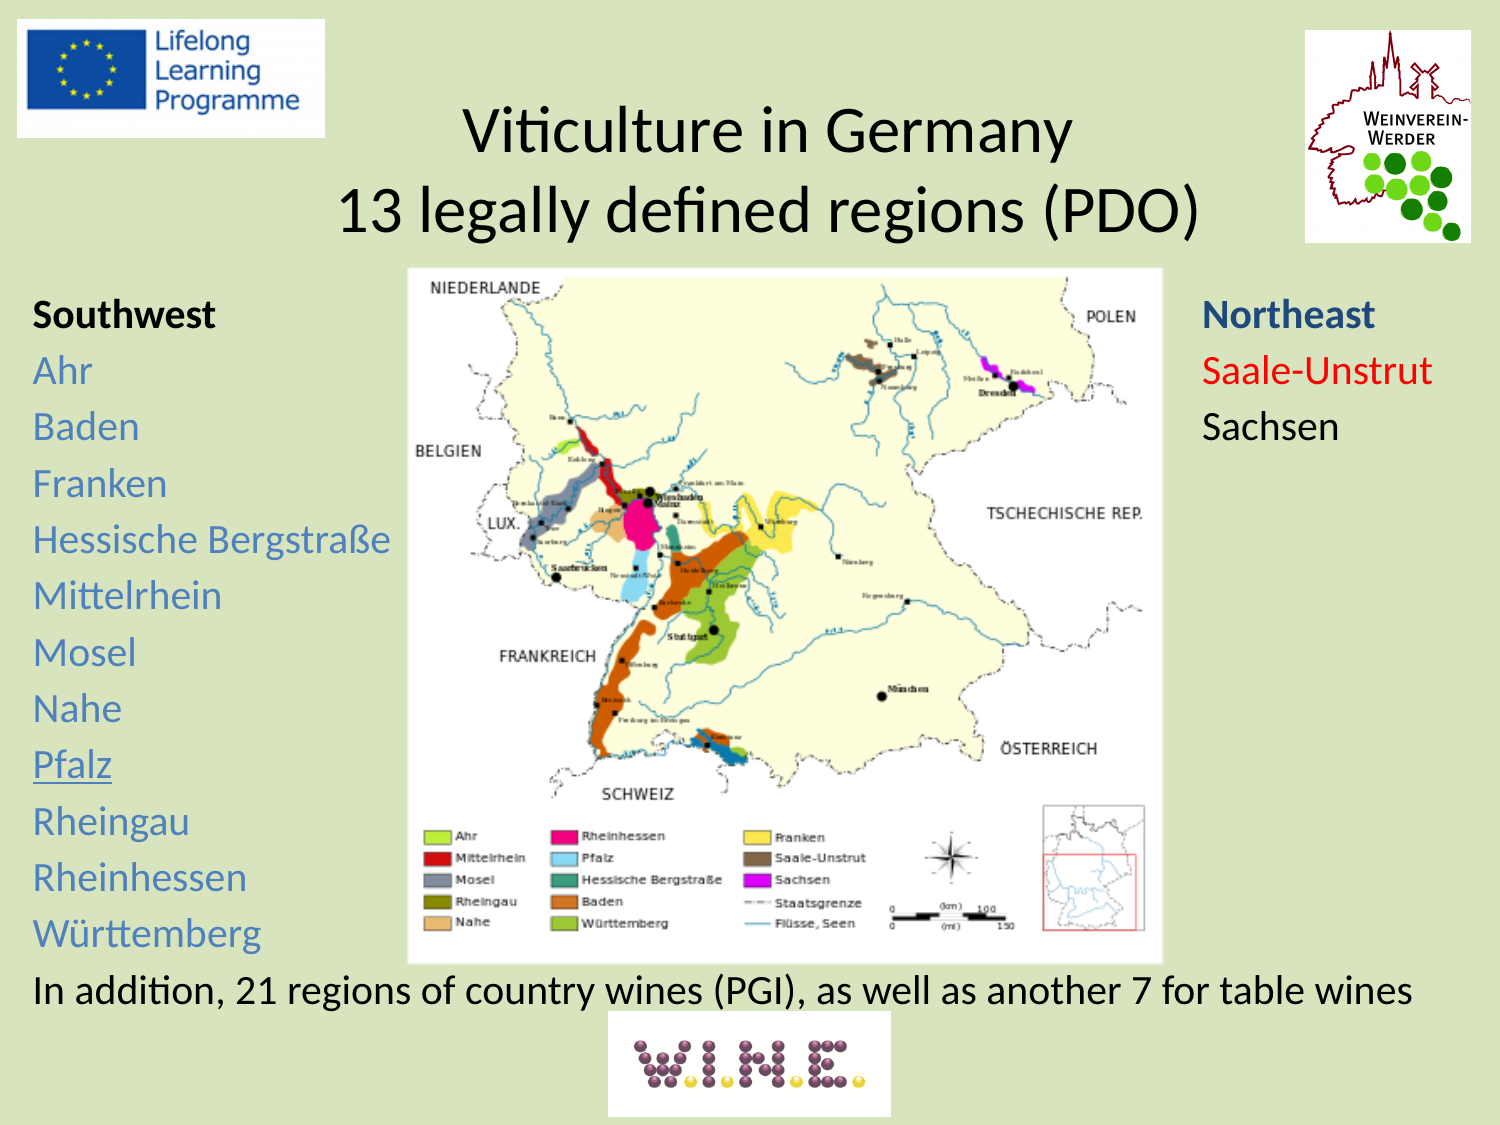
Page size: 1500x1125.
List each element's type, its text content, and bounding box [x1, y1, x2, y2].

text_box Northeast Saale-Unstrut Sachsen [1187, 278, 1459, 1025]
text_box Viticulture in Germany 13 legally defined regions (PDO) [123, 78, 1414, 268]
picture [608, 1059, 891, 1117]
picture [17, 19, 325, 138]
picture [1305, 30, 1471, 243]
list Southwest Ahr Baden Franken Hessische Bergstraße Mittelrhein Mosel Nahe Pfalz Rheingau Rheinhessen Württemberg In addition, 21 regions of country wines (PGI), as well as another 7 for table wines [17, 278, 1436, 1059]
picture [407, 267, 1164, 965]
